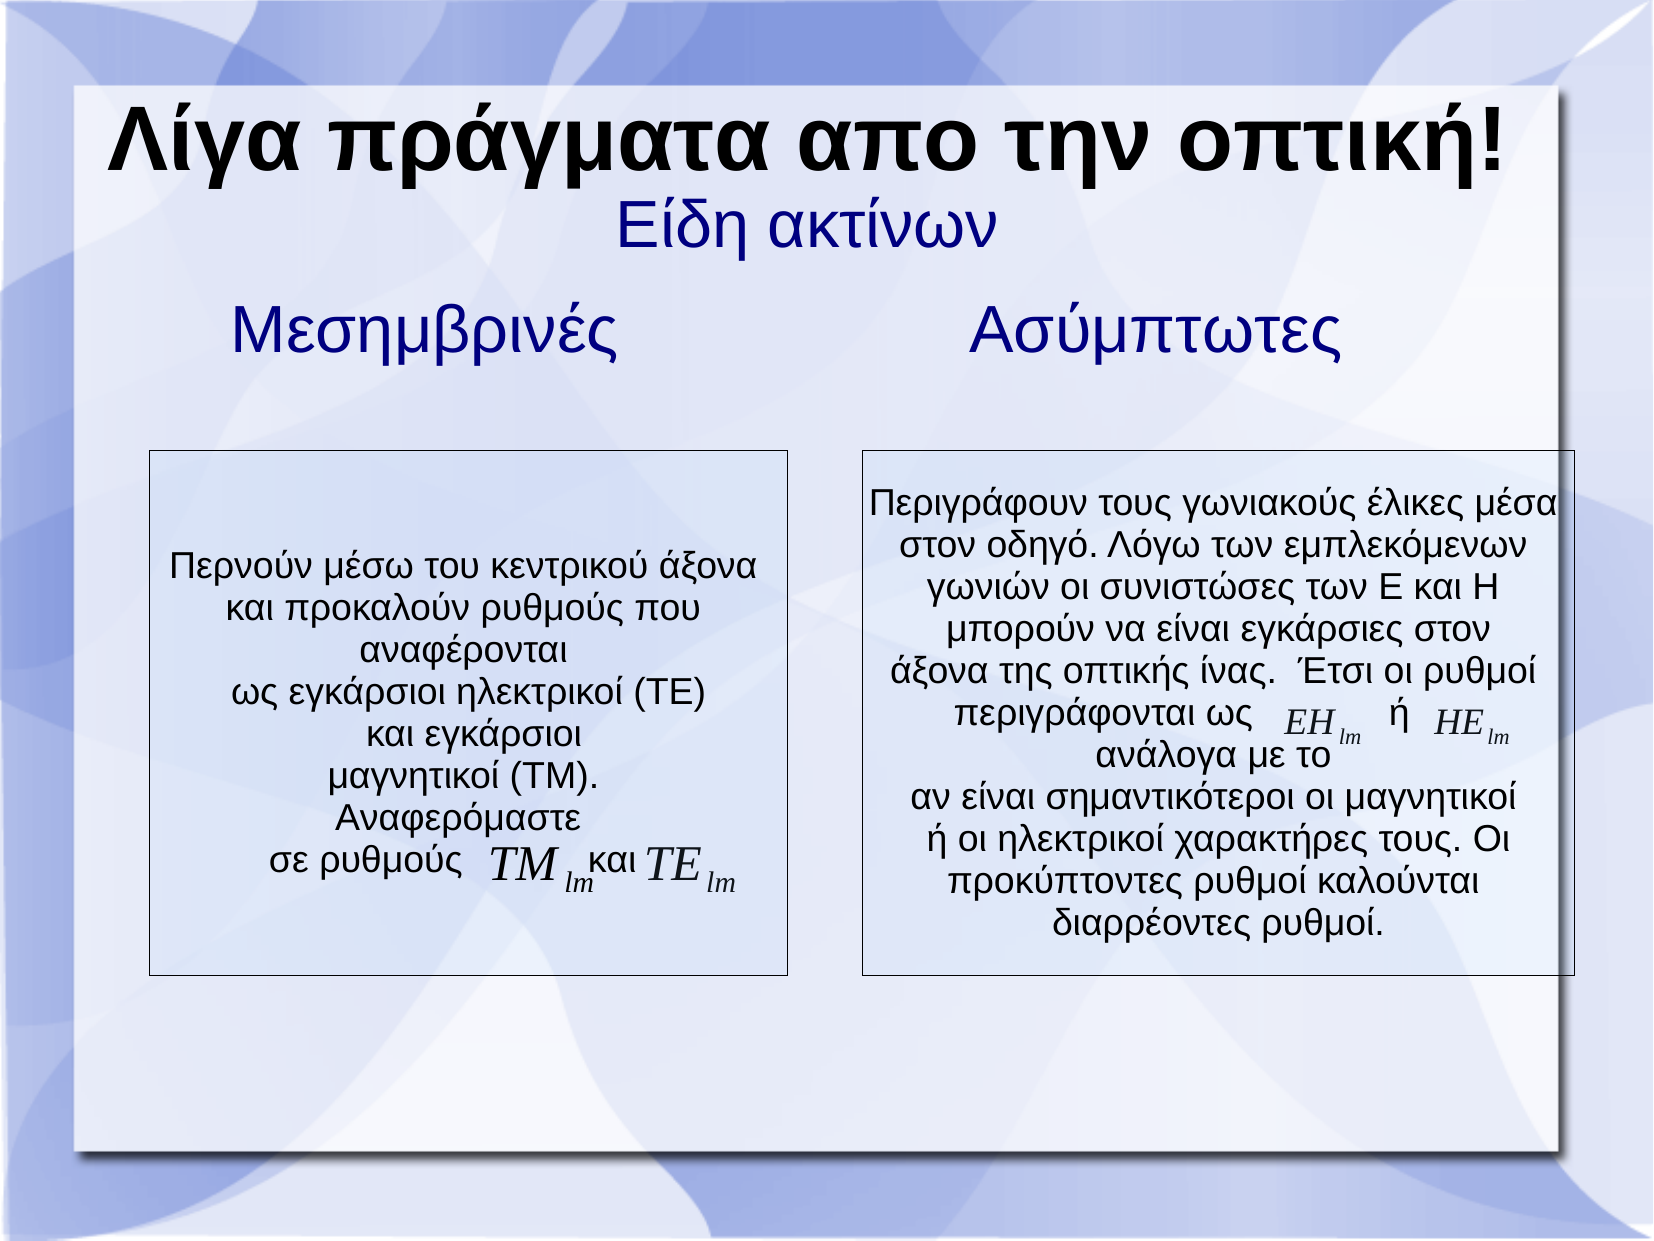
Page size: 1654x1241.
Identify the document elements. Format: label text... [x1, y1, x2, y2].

picture [0, 0, 1654, 1241]
chart [481, 836, 601, 901]
list Είδη ακτίνων Μεσημβρινές Aσύμπτωτες [119, 187, 1501, 970]
title Λίγα πράγματα απο την οπτική! [82, 87, 1535, 191]
text_box Περνούν μέσω του κεντρικού άξονα και προκαλούν ρυθμούς που αναφέρονται ως εγκάρσιοι ηλεκτρικοί (ΤΕ) και εγκάρσιοι μαγνητικοί (ΤΜ). Aναφερόμαστε σε ρυθμούς και [149, 450, 788, 976]
text_box Περιγράφουν τους γωνιακούς έλικες μέσα στον οδηγό. Λόγω των εμπλεκόμενων γωνιών οι συνιστώσες των Ε και Η μπορούν να είναι εγκάρσιες στον άξονα της οπτικής ίνας. Έτσι οι ρυθμοί περιγράφονται ως ή ανάλογα με το αν είναι σημαντικότεροι οι μαγνητικοί ή οι ηλεκτρικοί χαρακτήρες τους. Οι προκύπτοντες ρυθμοί καλούνται διαρρέοντες ρυθμοί. [862, 450, 1575, 976]
